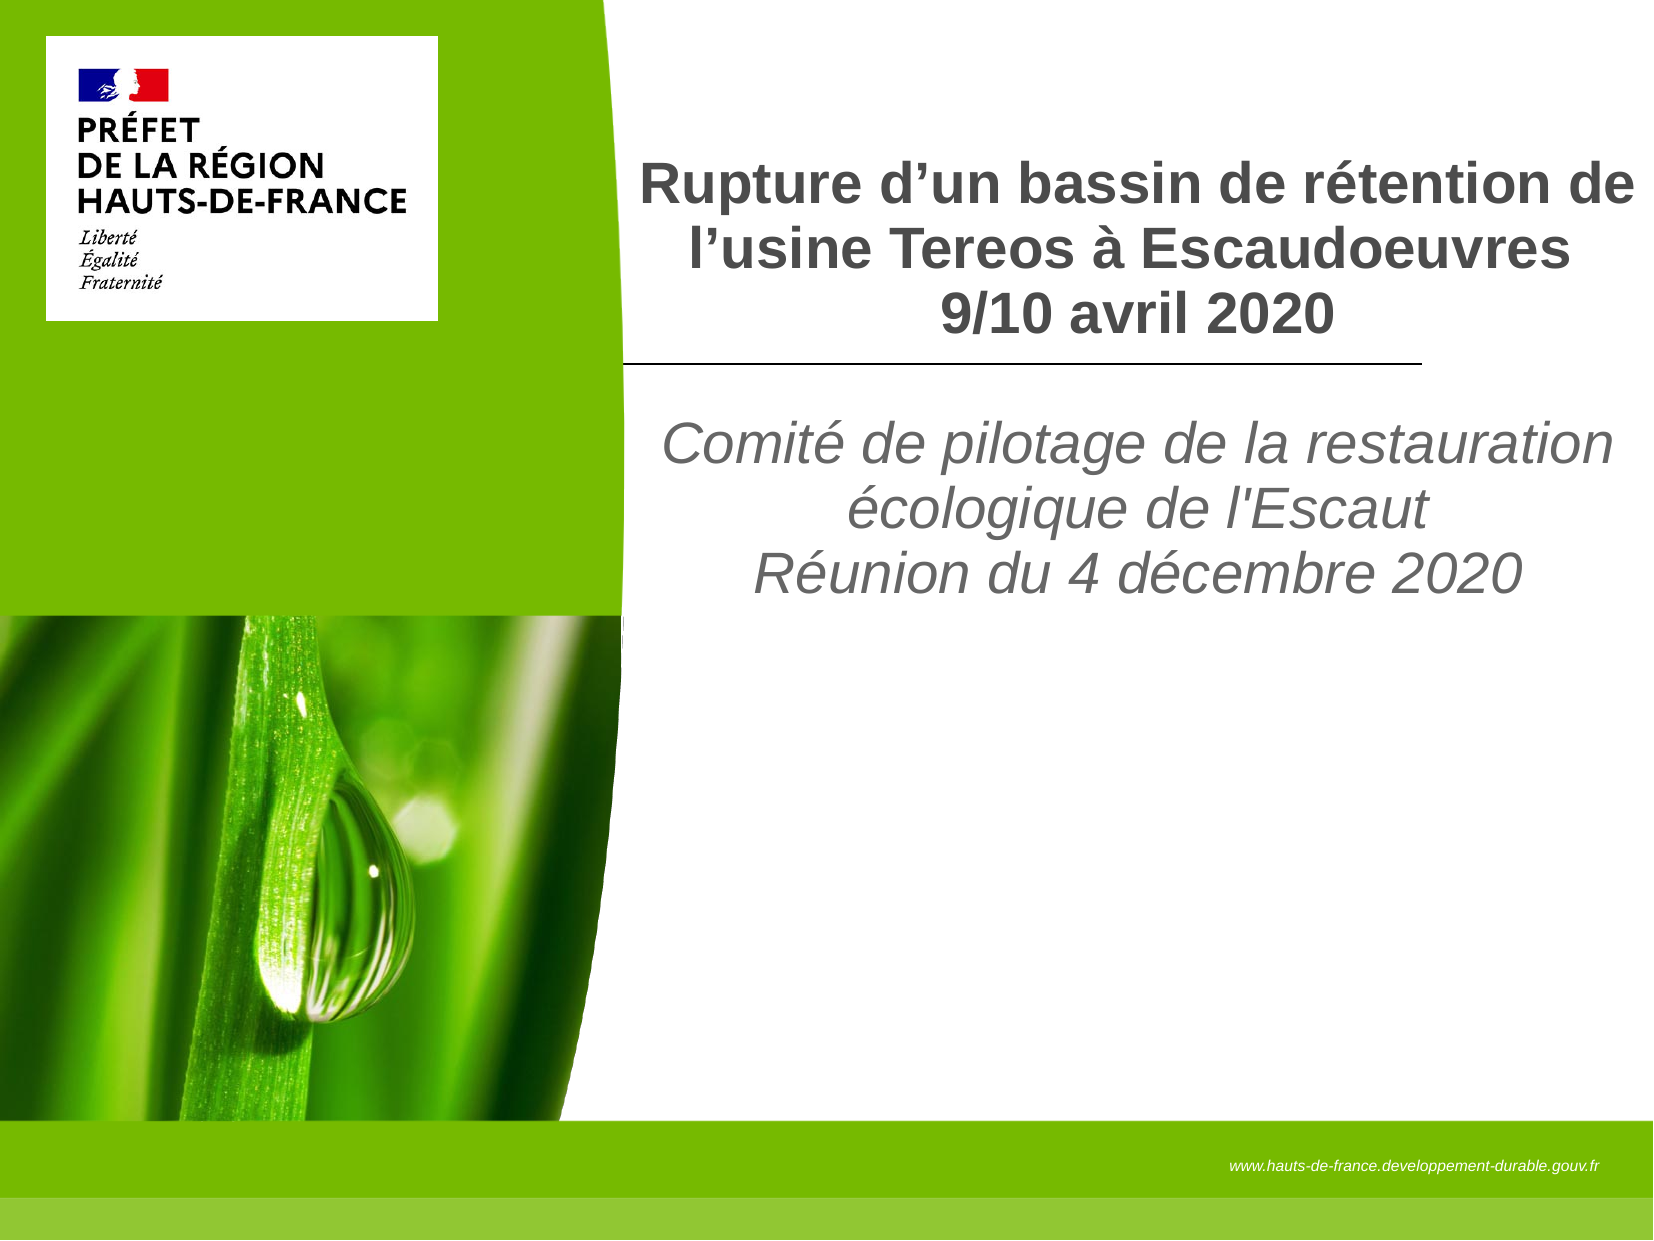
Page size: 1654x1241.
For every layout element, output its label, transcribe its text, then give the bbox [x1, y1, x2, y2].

title Rupture d’un bassin de rétention de l’usine Tereos à Escaudoeuvres 9/10 avril 2020 Comité de pilotage de la restauration écologique de l'Escaut Réunion du 4 décembre 2020 [623, 55, 1654, 637]
picture [0, 0, 1654, 1240]
